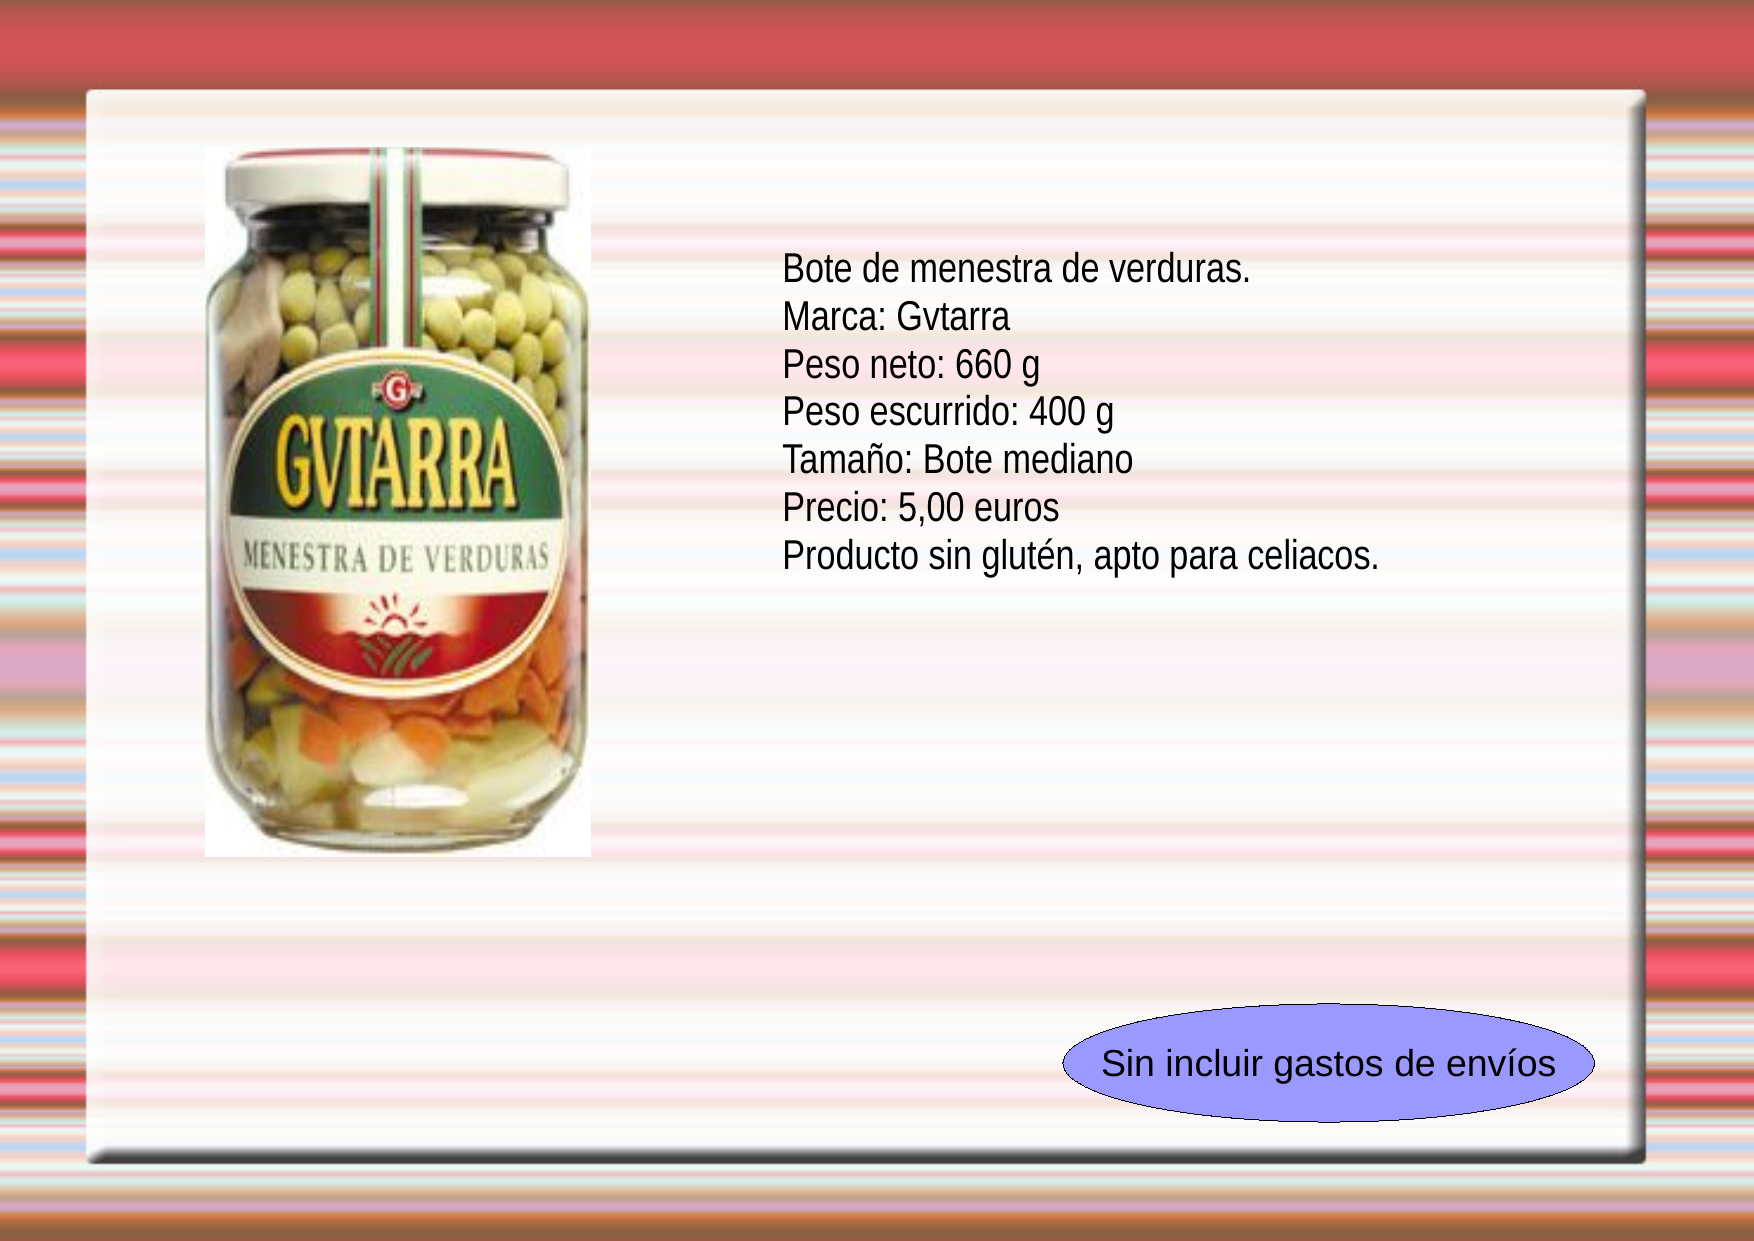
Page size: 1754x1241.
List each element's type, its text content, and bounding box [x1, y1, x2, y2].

text_box Bote de menestra de verduras. Marca: Gvtarra Peso neto: 660 g Peso escurrido: 400 g Tamaño: Bote mediano Precio: 5,00 euros Producto sin glutén, apto para celiacos. [767, 236, 1536, 666]
picture [0, 0, 1754, 1241]
text_box Sin incluir gastos de envíos [1062, 1003, 1595, 1123]
